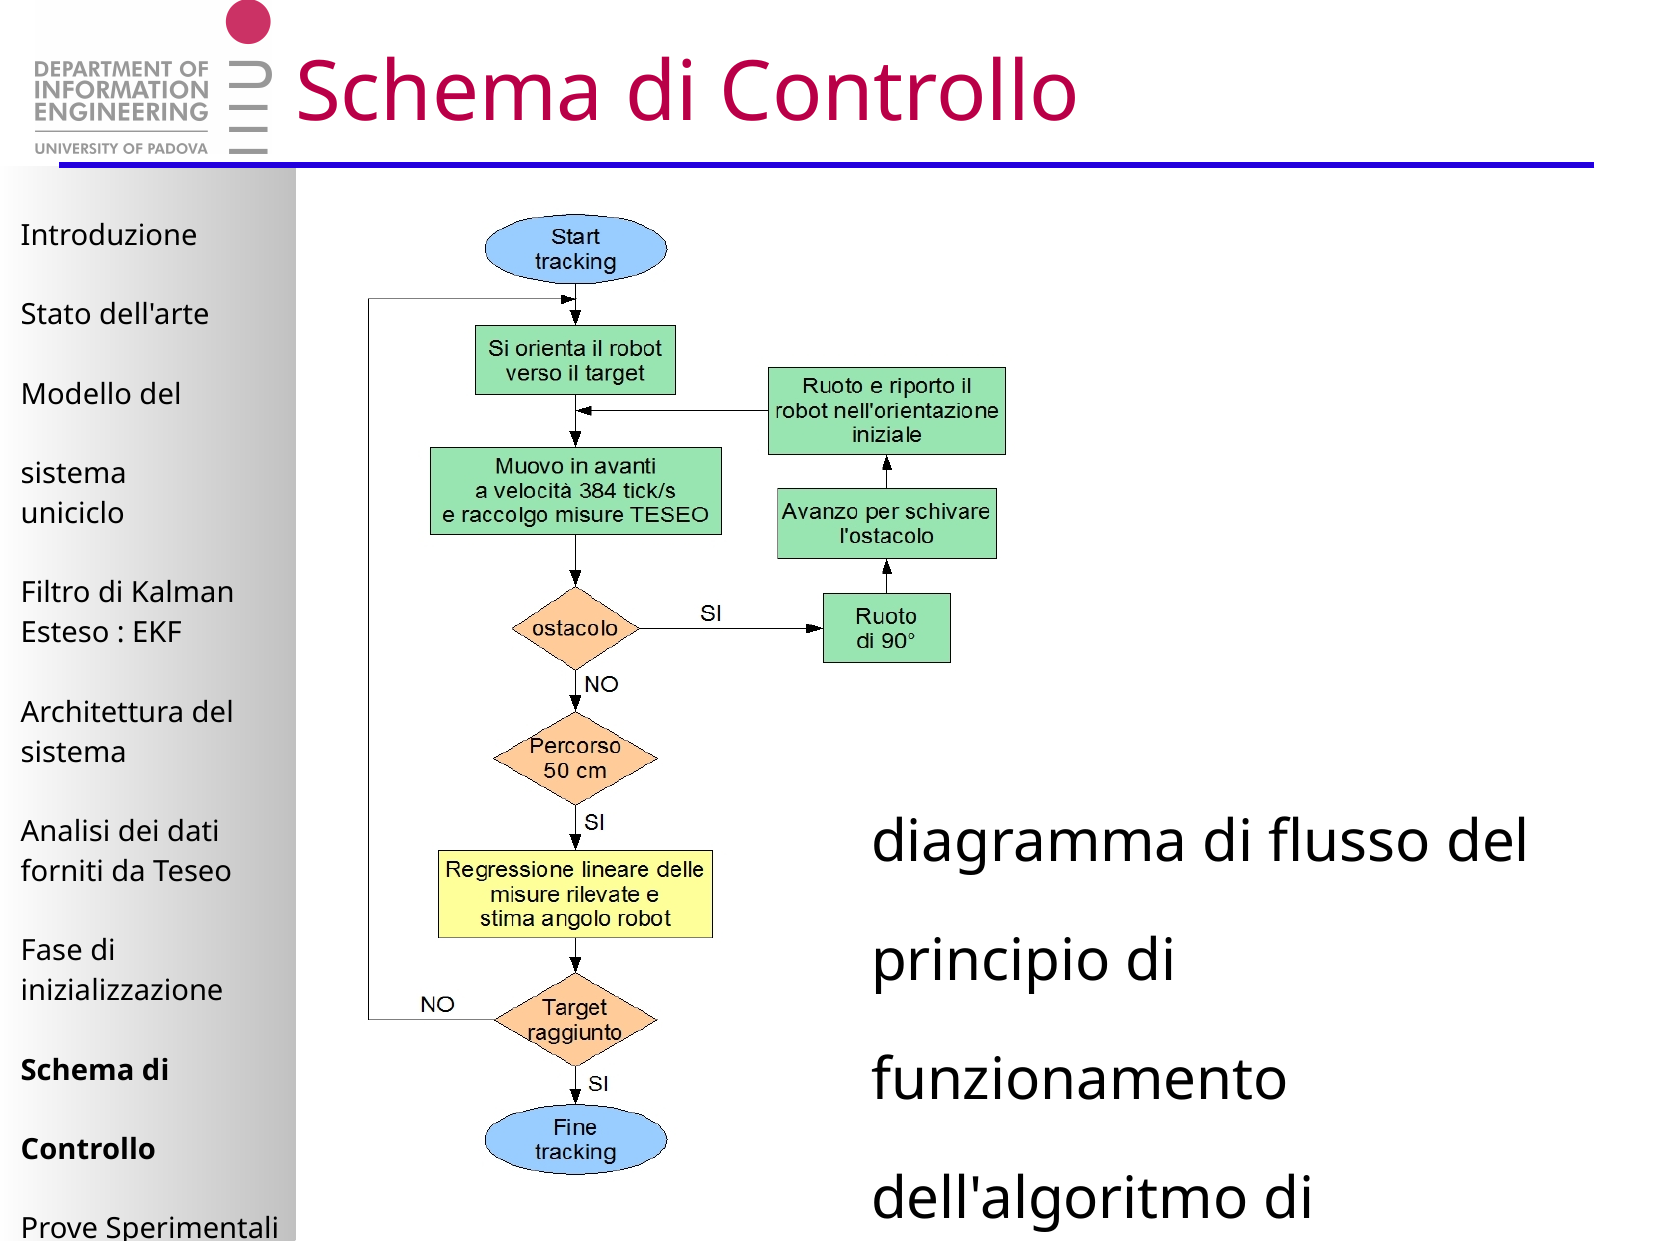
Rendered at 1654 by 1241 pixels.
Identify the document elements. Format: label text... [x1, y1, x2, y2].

text_box Introduzione Stato dell'arte Modello del sistema uniciclo Filtro di Kalman Esteso : EKF Architettura del sistema Analisi dei dati forniti da Teseo Fase di inizializzazione Schema di Controllo Prove Sperimentali Conclusioni Sviluppi futuri [5, 206, 302, 1211]
picture [35, 0, 272, 154]
title Schema di Controllo [295, 29, 1536, 148]
text_box diagramma di flusso del principio di funzionamento dell'algoritmo di controllo [856, 752, 1565, 1004]
picture [354, 206, 1015, 1182]
